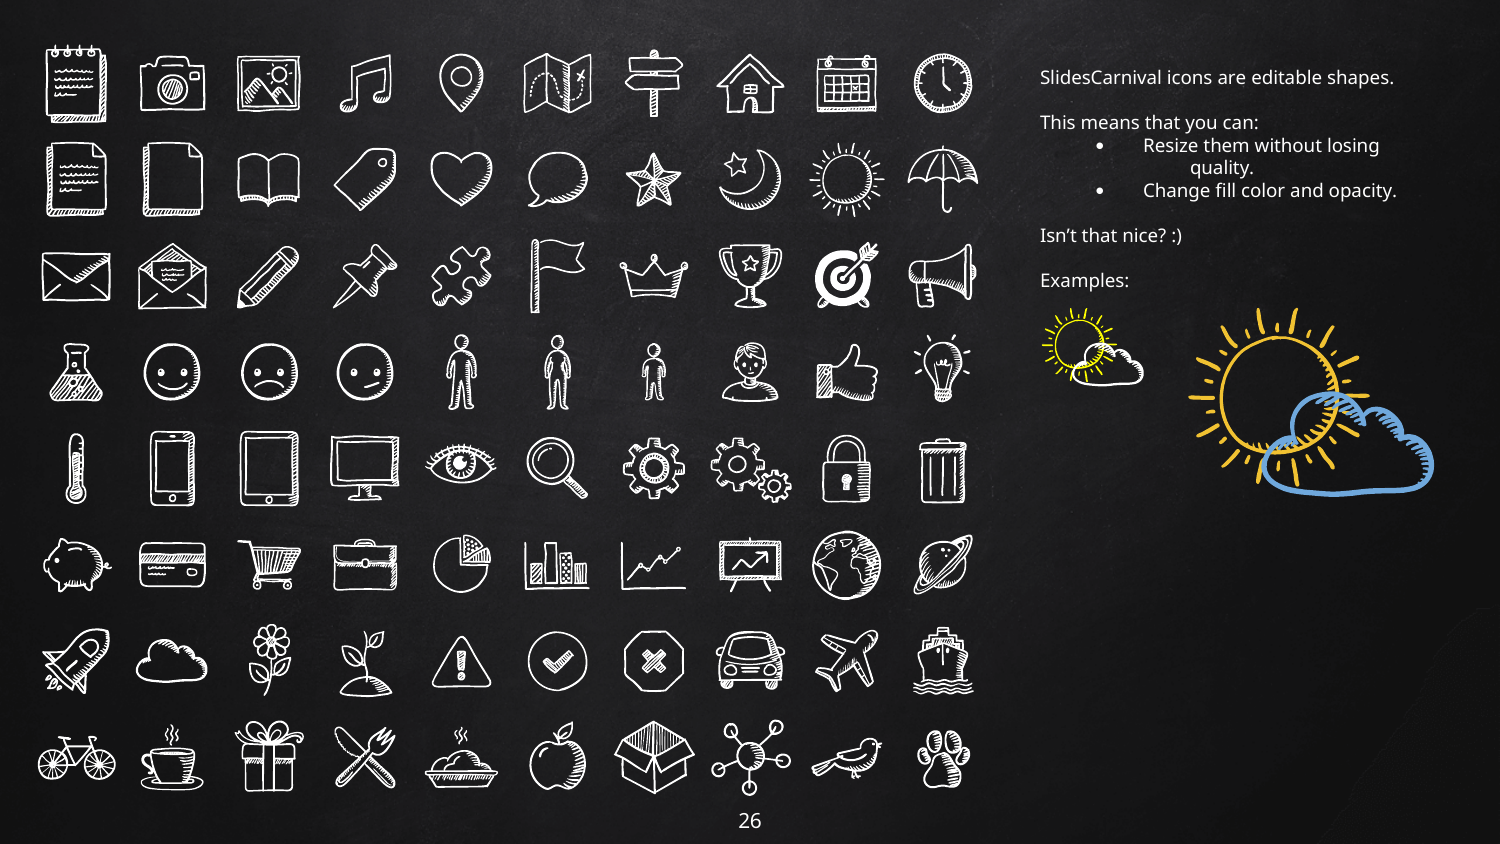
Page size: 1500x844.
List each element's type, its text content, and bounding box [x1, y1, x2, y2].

text_box [1196, 423, 1220, 438]
text_box [169, 724, 174, 746]
text_box [815, 250, 871, 309]
text_box [241, 343, 298, 401]
text_box [339, 630, 393, 698]
text_box [710, 437, 792, 503]
text_box [1045, 355, 1055, 362]
text_box [816, 343, 878, 401]
text_box [812, 530, 882, 601]
text_box [65, 433, 87, 504]
text_box [237, 153, 300, 207]
text_box [1205, 409, 1216, 414]
text_box [529, 721, 587, 790]
text_box [919, 438, 967, 504]
text_box [530, 238, 586, 314]
text_box [1221, 449, 1241, 468]
text_box [723, 152, 747, 177]
text_box [908, 243, 977, 308]
text_box [811, 737, 883, 779]
text_box [237, 540, 301, 590]
text_box [812, 163, 823, 170]
text_box [140, 747, 204, 791]
text_box [544, 542, 573, 585]
text_box [1220, 325, 1238, 349]
text_box [143, 343, 201, 401]
text_box [711, 719, 791, 792]
text_box [926, 334, 932, 342]
text_box [620, 541, 686, 590]
text_box [622, 437, 685, 500]
text_box 26 [705, 792, 796, 844]
text_box [1319, 325, 1335, 348]
text_box [138, 243, 207, 310]
text_box [1204, 378, 1214, 384]
text_box [1245, 328, 1251, 339]
text_box [149, 430, 195, 507]
text_box [917, 730, 971, 789]
text_box [613, 720, 695, 795]
text_box [526, 437, 588, 499]
text_box [718, 244, 783, 309]
text_box [1275, 322, 1280, 333]
text_box [45, 44, 107, 124]
text_box [332, 244, 398, 309]
text_box [914, 369, 923, 375]
text_box [624, 49, 684, 117]
text_box [41, 252, 111, 302]
text_box [619, 253, 689, 299]
text_box [527, 151, 588, 208]
text_box [454, 726, 468, 745]
text_box [431, 635, 492, 688]
text_box [37, 735, 116, 780]
text_box [524, 541, 590, 590]
text_box [830, 265, 856, 291]
text_box [722, 342, 779, 402]
text_box [913, 534, 973, 595]
text_box [431, 246, 492, 307]
text_box [719, 537, 782, 593]
text_box [523, 53, 592, 114]
text_box [1342, 379, 1352, 384]
text_box [135, 639, 208, 683]
text_box [333, 147, 396, 211]
text_box [839, 241, 879, 282]
text_box [837, 205, 841, 216]
text_box [812, 142, 885, 210]
text_box [1337, 355, 1360, 368]
text_box [164, 728, 169, 741]
text_box [1044, 308, 1144, 387]
text_box [1288, 307, 1299, 335]
text_box [719, 149, 781, 210]
text_box [626, 546, 681, 581]
text_box [175, 728, 179, 742]
text_box [822, 434, 871, 503]
text_box [852, 205, 856, 217]
text_box [330, 435, 400, 501]
text_box [816, 54, 877, 113]
text_box [249, 624, 292, 696]
text_box [1188, 395, 1215, 400]
text_box [424, 750, 499, 788]
text_box [527, 631, 588, 692]
text_box [433, 534, 491, 593]
text_box [237, 246, 299, 309]
text_box [333, 538, 398, 591]
text_box SlidesCarnival icons are editable shapes. This means that you can: Resize them without losing quality. Change fill color and opacity. Isn’t that nice? :) Examples: [1025, 51, 1451, 302]
text_box [913, 351, 921, 356]
text_box [1219, 349, 1228, 356]
text_box [234, 720, 304, 792]
text_box [871, 162, 881, 168]
text_box [336, 343, 394, 401]
text_box [236, 55, 301, 112]
text_box [49, 343, 103, 402]
text_box [1219, 436, 1227, 445]
text_box [1330, 350, 1337, 356]
text_box [624, 630, 685, 693]
text_box [139, 542, 206, 588]
text_box [339, 54, 392, 113]
text_box [425, 443, 497, 484]
text_box [923, 341, 963, 403]
text_box [43, 538, 112, 593]
text_box [716, 53, 785, 114]
text_box [139, 55, 206, 112]
text_box [239, 430, 299, 507]
text_box [334, 726, 396, 789]
text_box [815, 629, 879, 693]
text_box [574, 562, 587, 585]
text_box [530, 562, 543, 585]
text_box [1256, 307, 1265, 335]
text_box [907, 145, 979, 213]
text_box [46, 141, 107, 217]
text_box [1306, 329, 1312, 339]
text_box [913, 626, 974, 695]
text_box [715, 631, 786, 690]
text_box [913, 53, 973, 114]
text_box [1219, 335, 1435, 497]
text_box [430, 151, 493, 207]
text_box [439, 53, 484, 113]
text_box [1244, 454, 1251, 465]
text_box [42, 628, 110, 694]
text_box [1196, 357, 1221, 372]
text_box [1070, 308, 1074, 319]
text_box [625, 152, 682, 207]
text_box [641, 343, 666, 401]
text_box [142, 141, 204, 217]
text_box [446, 334, 477, 410]
text_box [544, 334, 571, 410]
